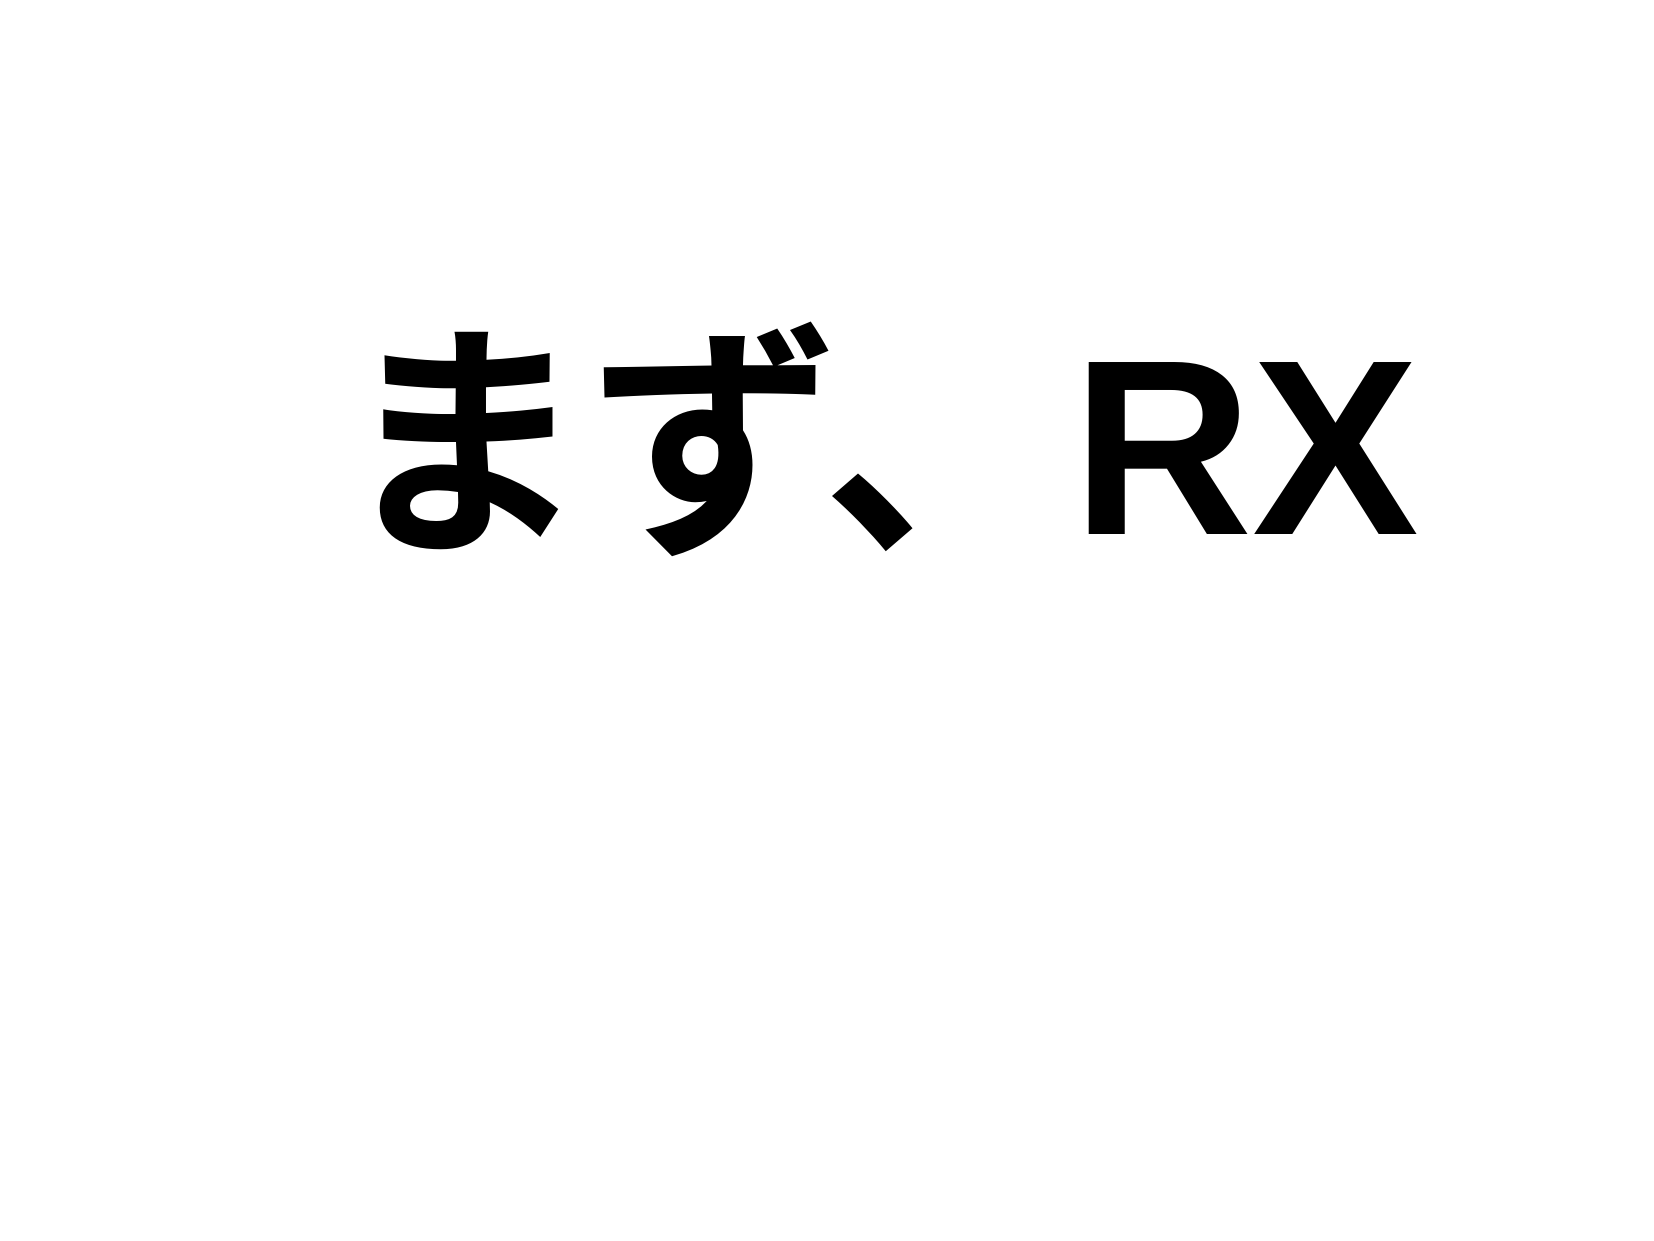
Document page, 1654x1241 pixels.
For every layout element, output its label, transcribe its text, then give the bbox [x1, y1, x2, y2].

text_box まず、RX [324, 237, 1274, 532]
